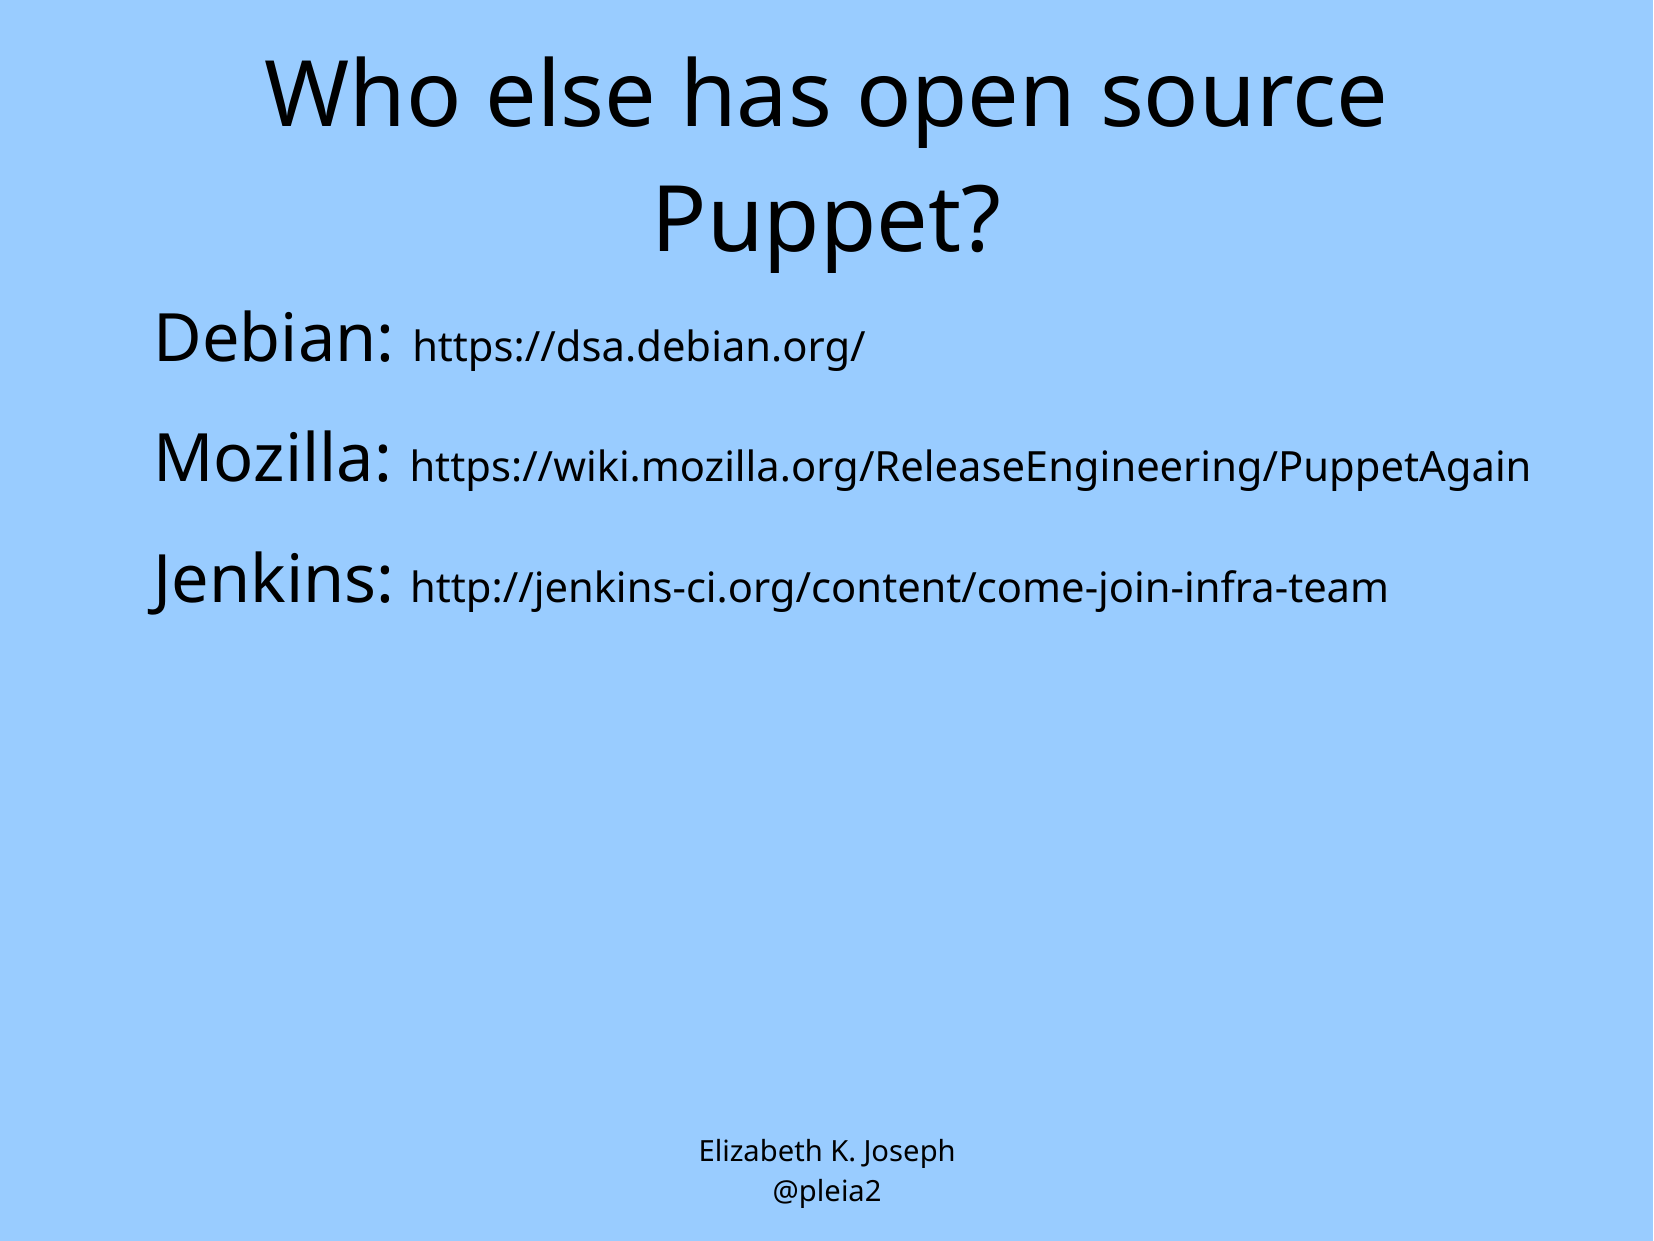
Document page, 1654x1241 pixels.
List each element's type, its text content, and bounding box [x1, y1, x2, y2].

title Who else has open source Puppet? [82, 49, 1571, 257]
list Debian: https://dsa.debian.org/ Mozilla: https://wiki.mozilla.org/ReleaseEngineering/PuppetAgain Jenkins: http://jenkins-ci.org/content/come-join-infra-team [82, 290, 1571, 1010]
